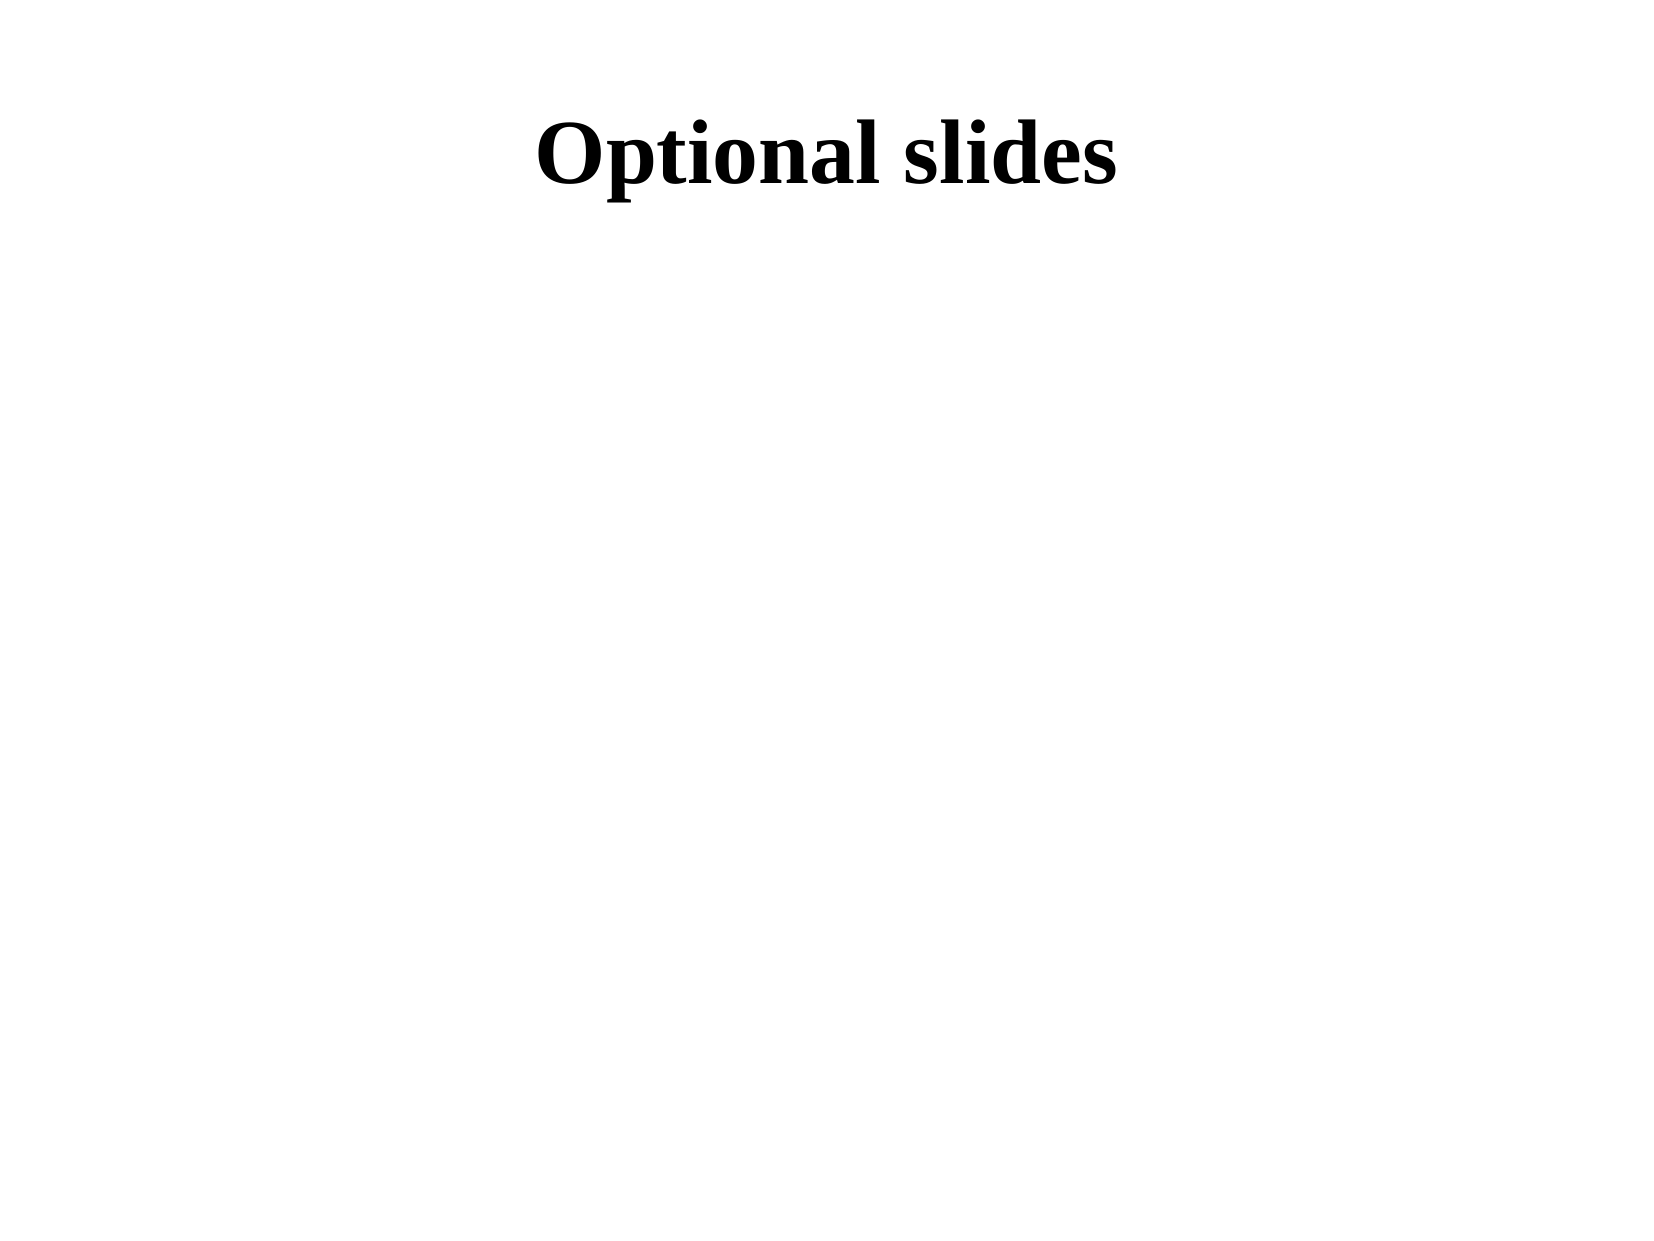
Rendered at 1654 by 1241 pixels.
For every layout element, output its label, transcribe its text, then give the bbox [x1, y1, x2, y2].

title Optional slides [82, 49, 1571, 257]
